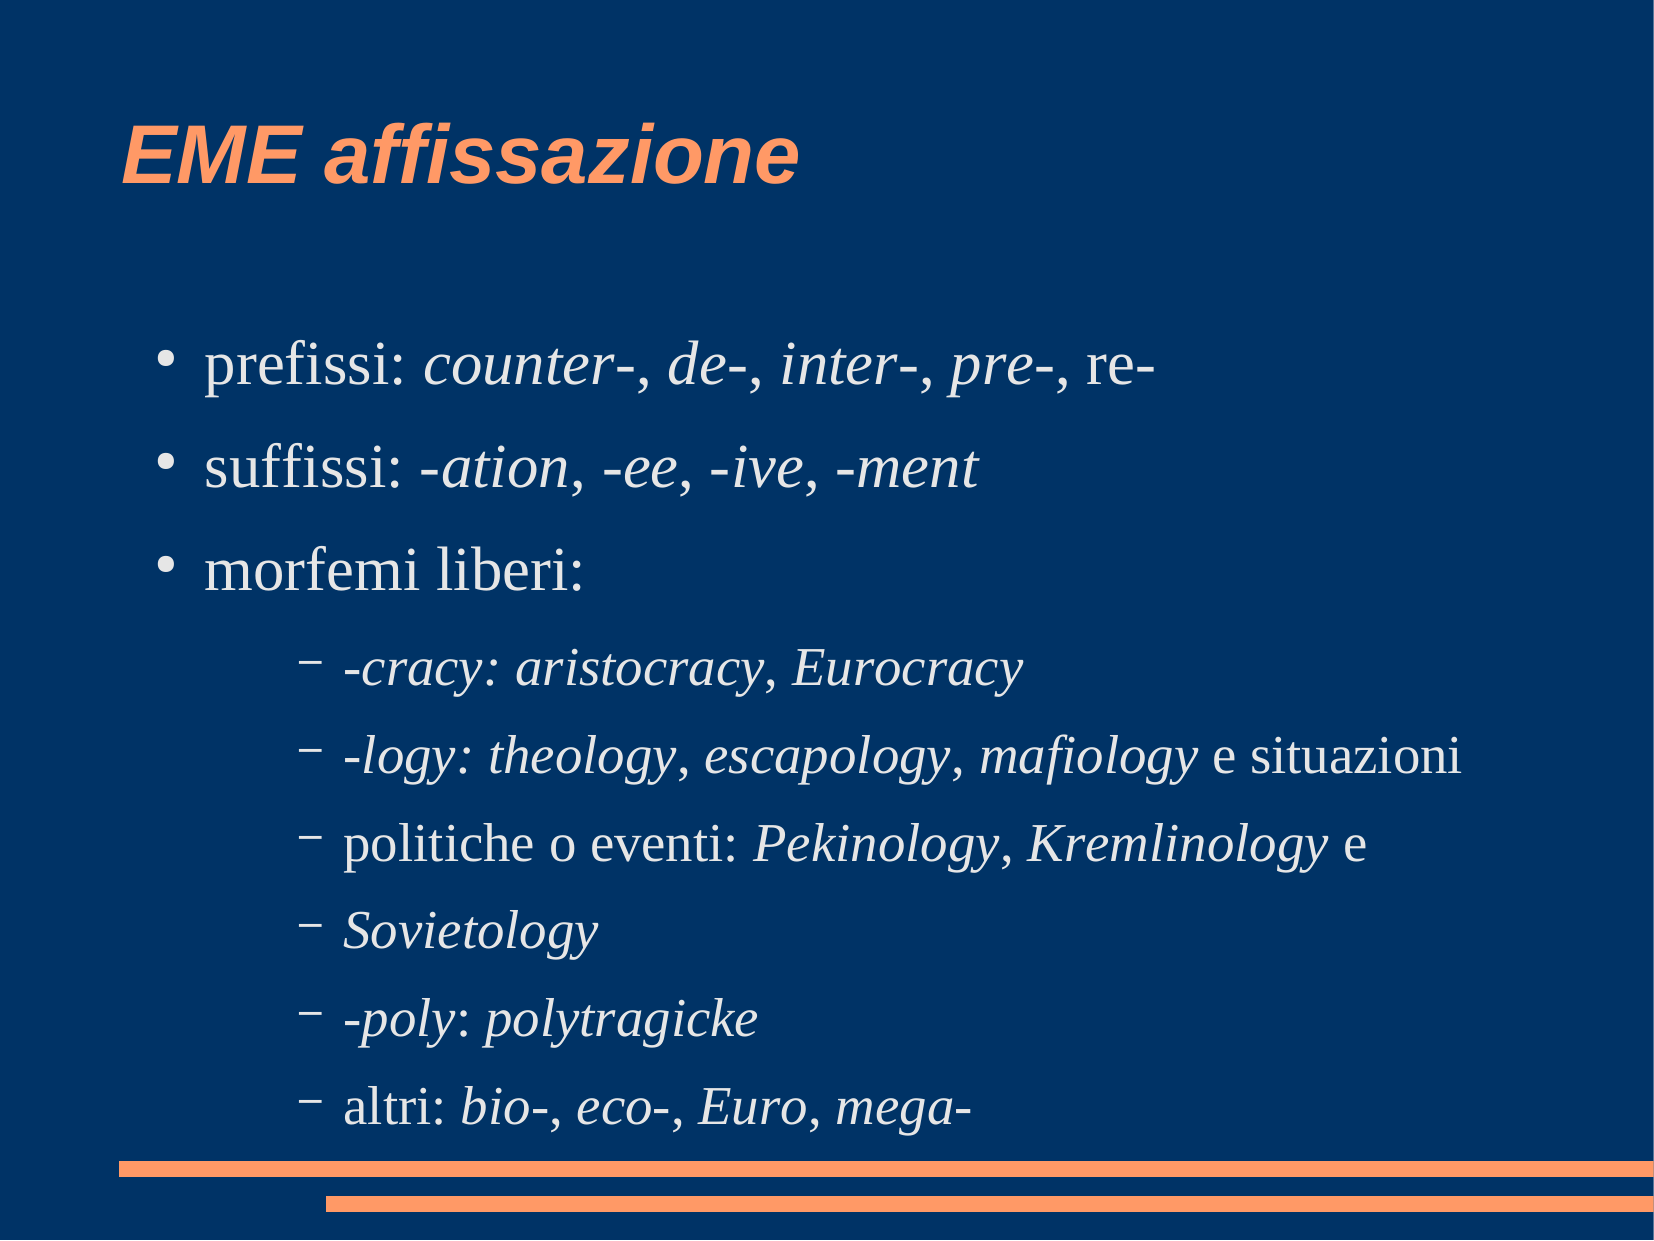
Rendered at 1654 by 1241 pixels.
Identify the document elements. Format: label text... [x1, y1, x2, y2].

title EME affissazione [121, 53, 1534, 246]
list prefissi: counter-, de-, inter-, pre-, re- suffissi: -ation, -ee, -ive, -ment morfemi liberi: -cracy: aristocracy, Eurocracy -logy: theology, escapology, mafiology e situazioni politiche o eventi: Pekinology, Kremlinology e Sovietology -poly: polytragicke altri: bio-, eco-, Euro, mega- [121, 322, 1561, 1139]
